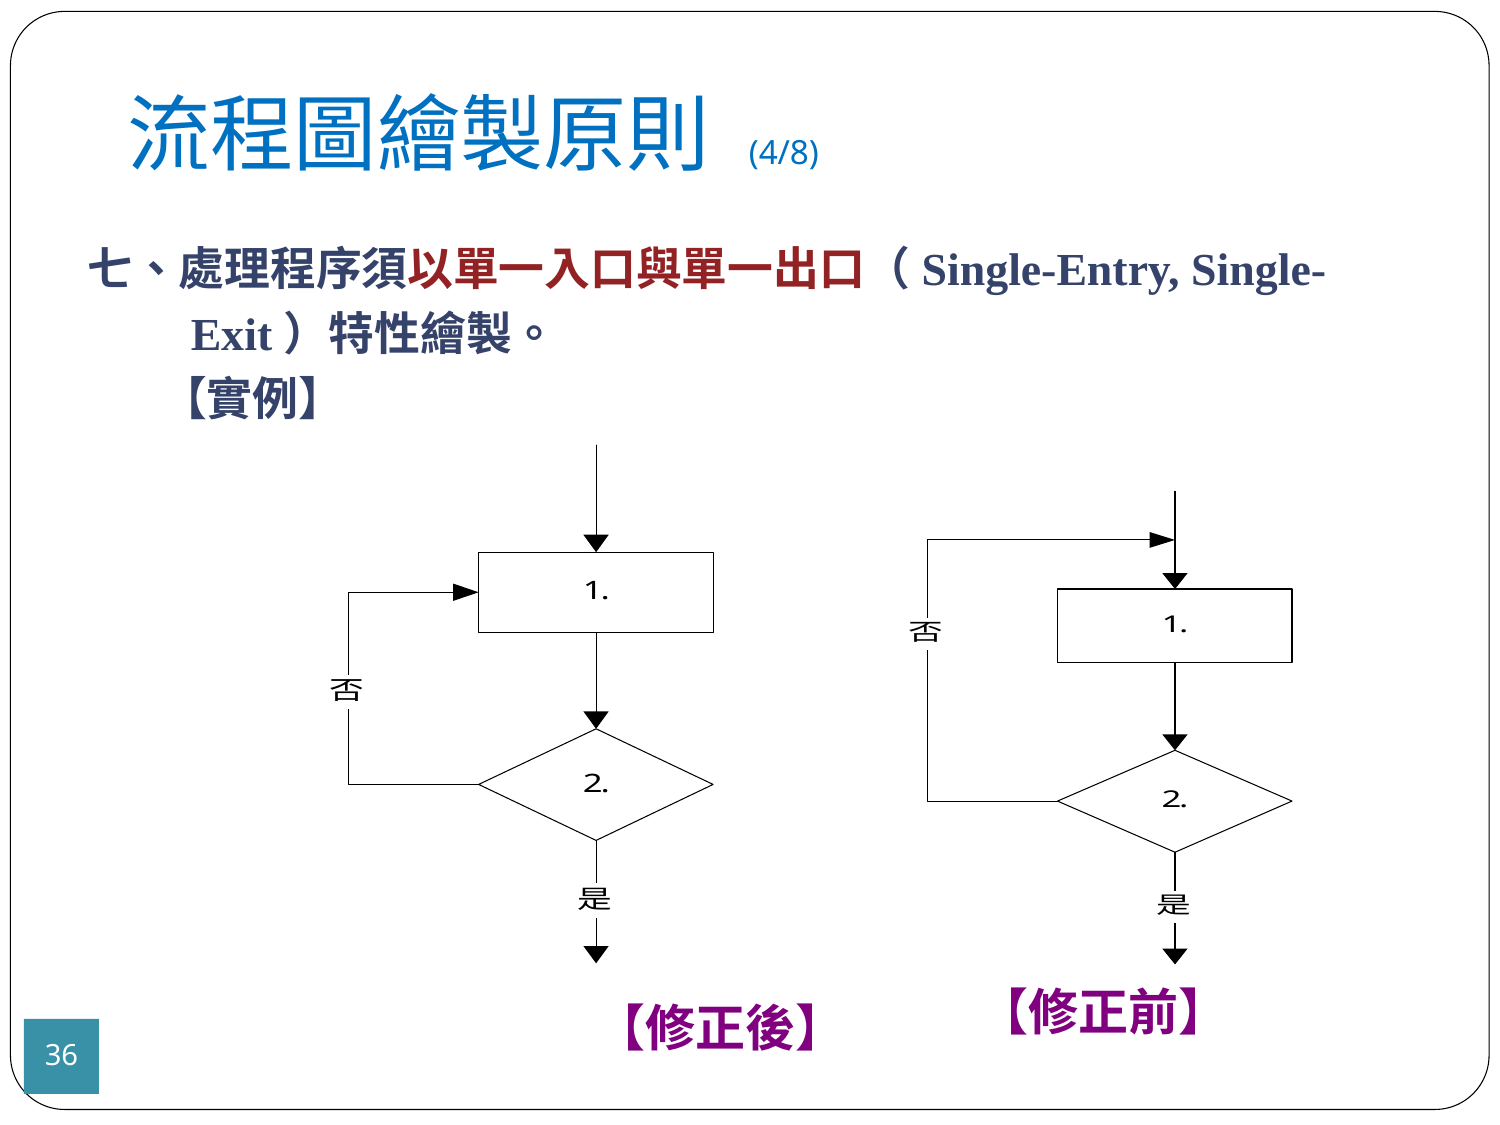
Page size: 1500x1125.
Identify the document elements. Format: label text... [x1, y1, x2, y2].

text_box 36 [23, 1018, 99, 1094]
text_box 七、處理程序須以單一入口與單一出口（Single-Entry, Single- Exit）特性繪製。 【實例】 【修正前】 【修正後】 [72, 232, 1494, 433]
title 流程圖繪製原則 (4/8) [112, 31, 1388, 197]
chart [265, 432, 715, 976]
chart [844, 479, 1294, 976]
